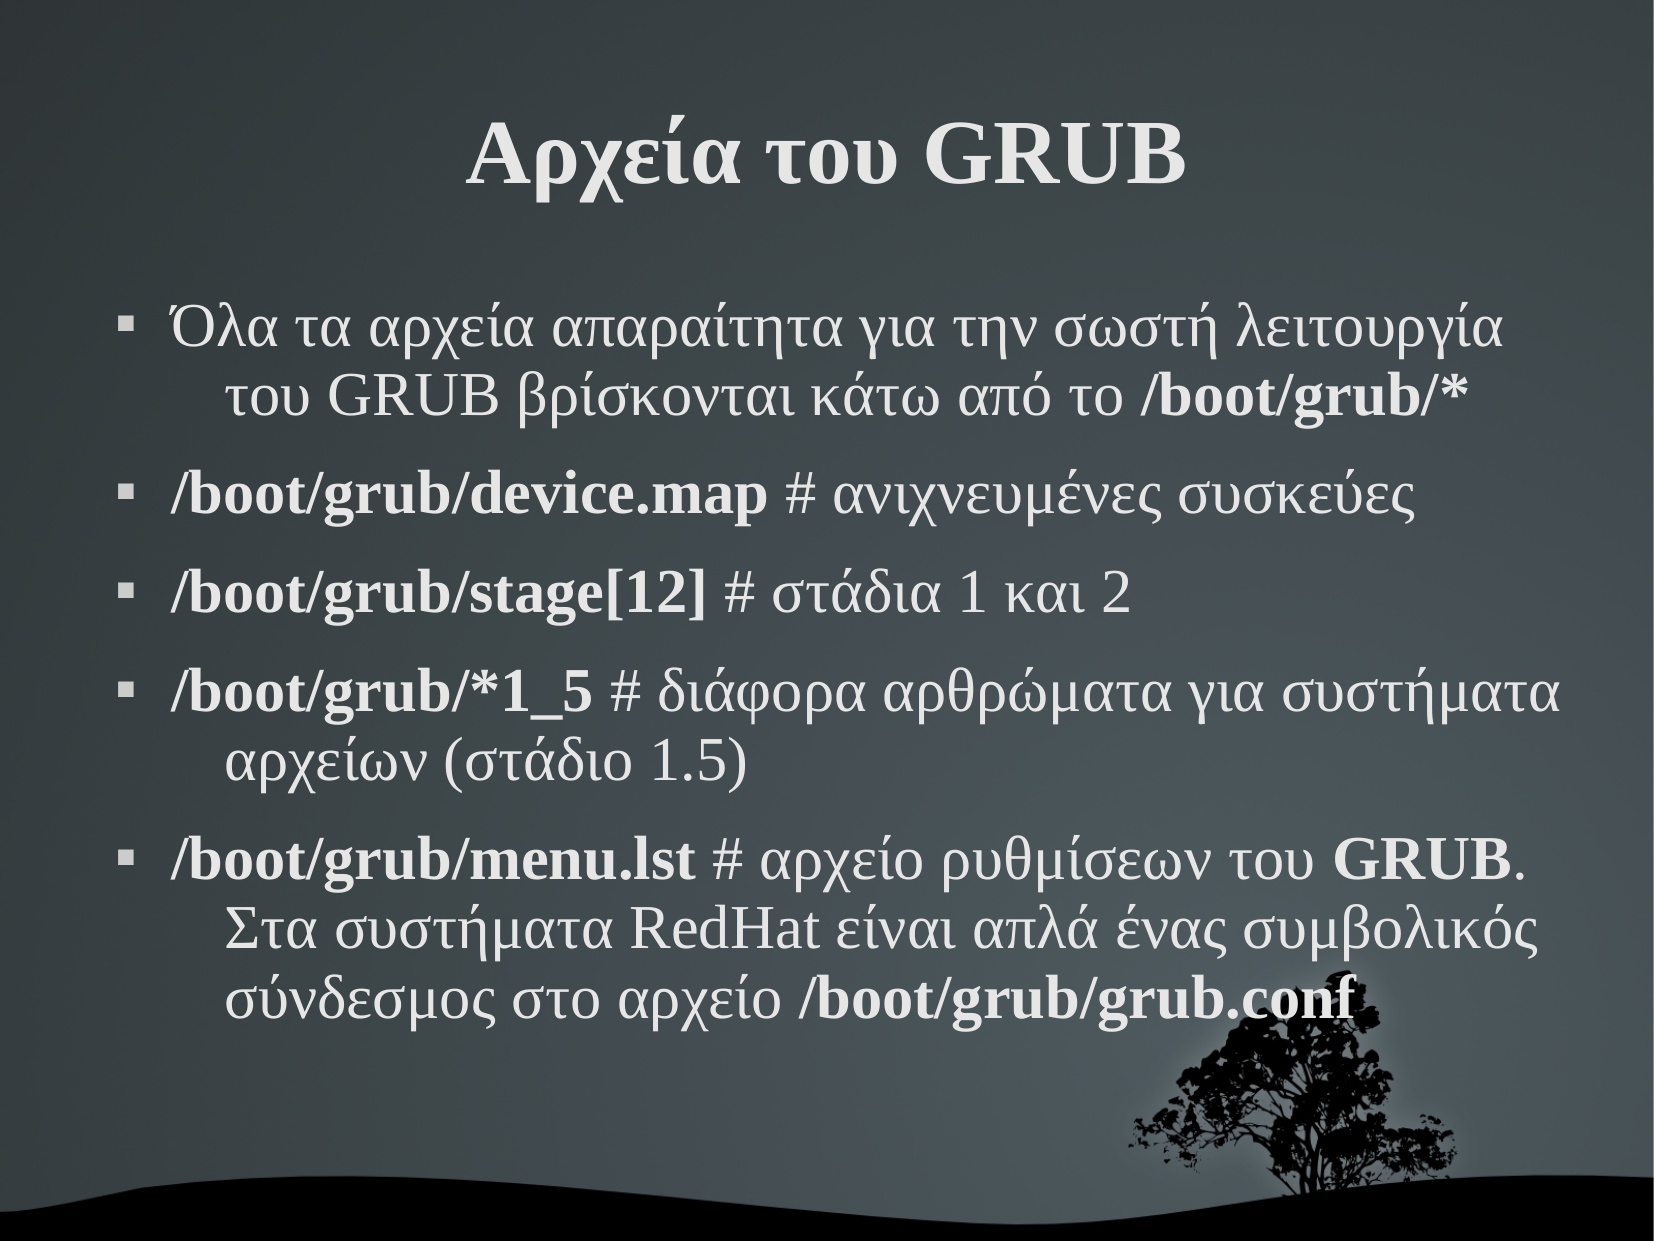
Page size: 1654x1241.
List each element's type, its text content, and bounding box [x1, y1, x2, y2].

list Όλα τα αρχεία απαραίτητα για την σωστή λειτουργία του GRUB βρίσκονται κάτω από το /boot/grub/* /boot/grub/device.map # ανιχνευμένες συσκεύες /boot/grub/stage[12] # στάδια 1 και 2 /boot/grub/*1_5 # διάφορα αρθρώματα για συστήματα αρχείων (στάδιο 1.5) /boot/grub/menu.lst # αρχείο ρυθμίσεων του GRUB. Στα συστήματα RedHat είναι απλά ένας συμβολικός σύνδεσμος στο αρχείο /boot/grub/grub.conf [82, 290, 1571, 1124]
title Αρχεία του GRUB [82, 49, 1571, 257]
picture [0, 0, 1654, 1241]
